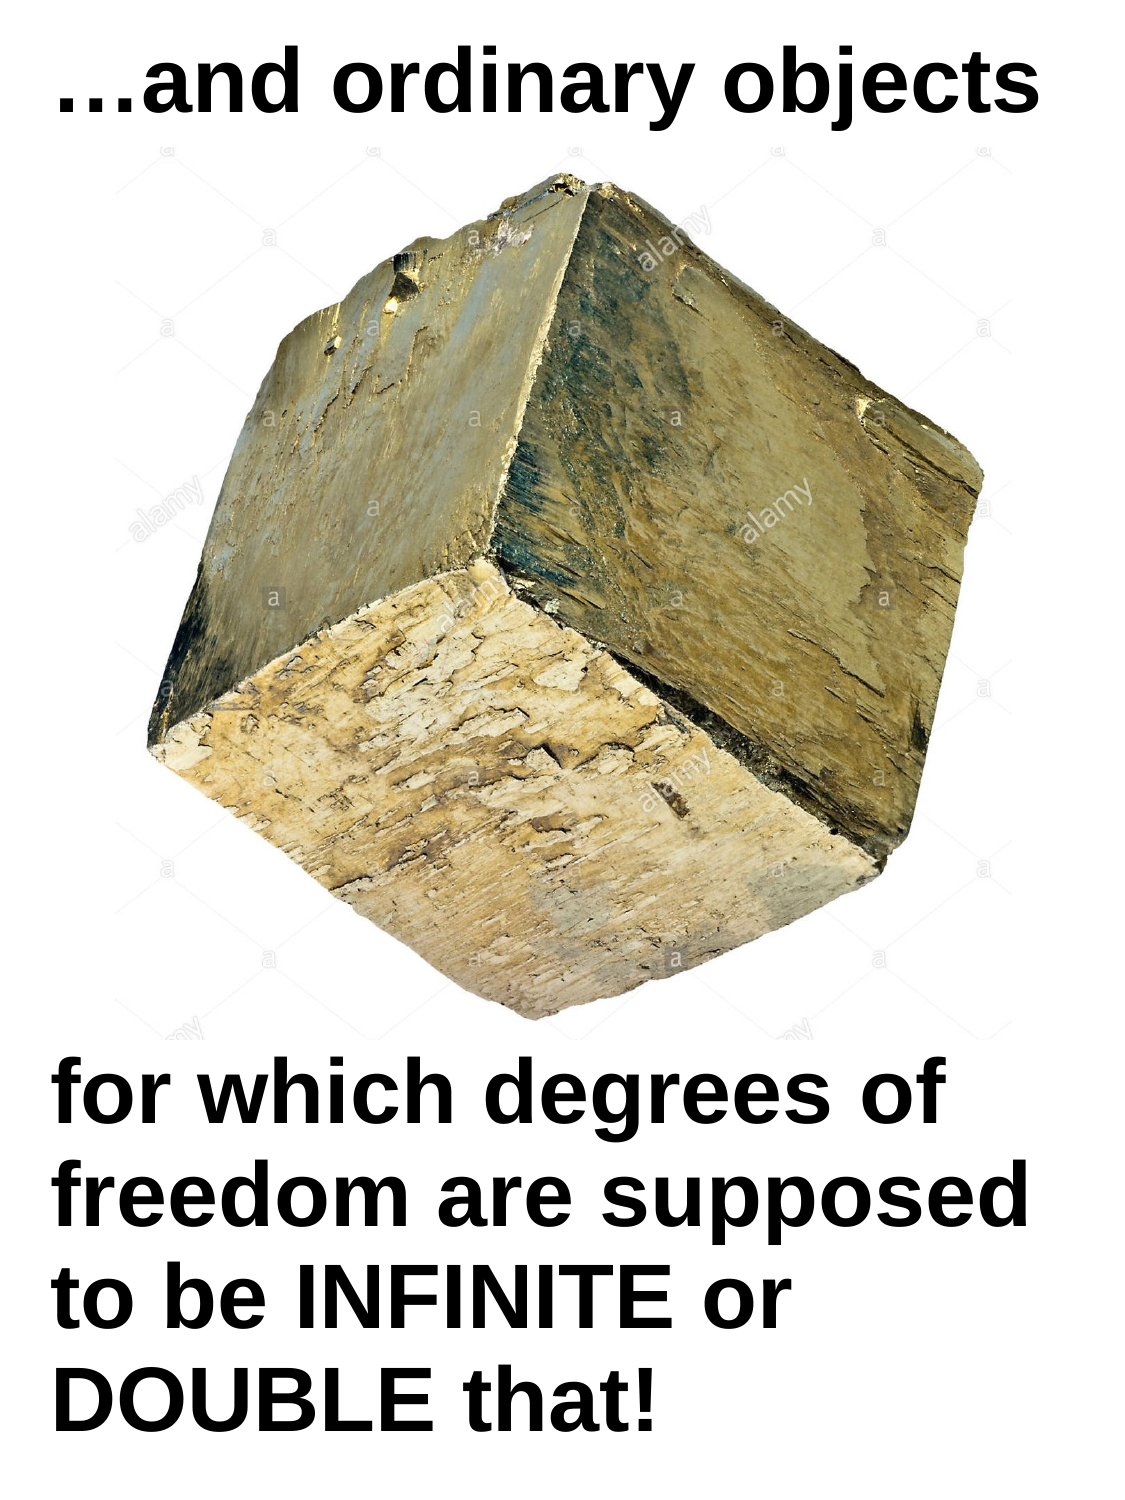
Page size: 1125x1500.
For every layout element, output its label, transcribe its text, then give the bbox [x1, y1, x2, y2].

text_box …and ordinary objects for which degrees of freedom are supposed to be INFINITE or DOUBLE that! [35, 22, 1075, 1477]
picture [115, 147, 1012, 1040]
